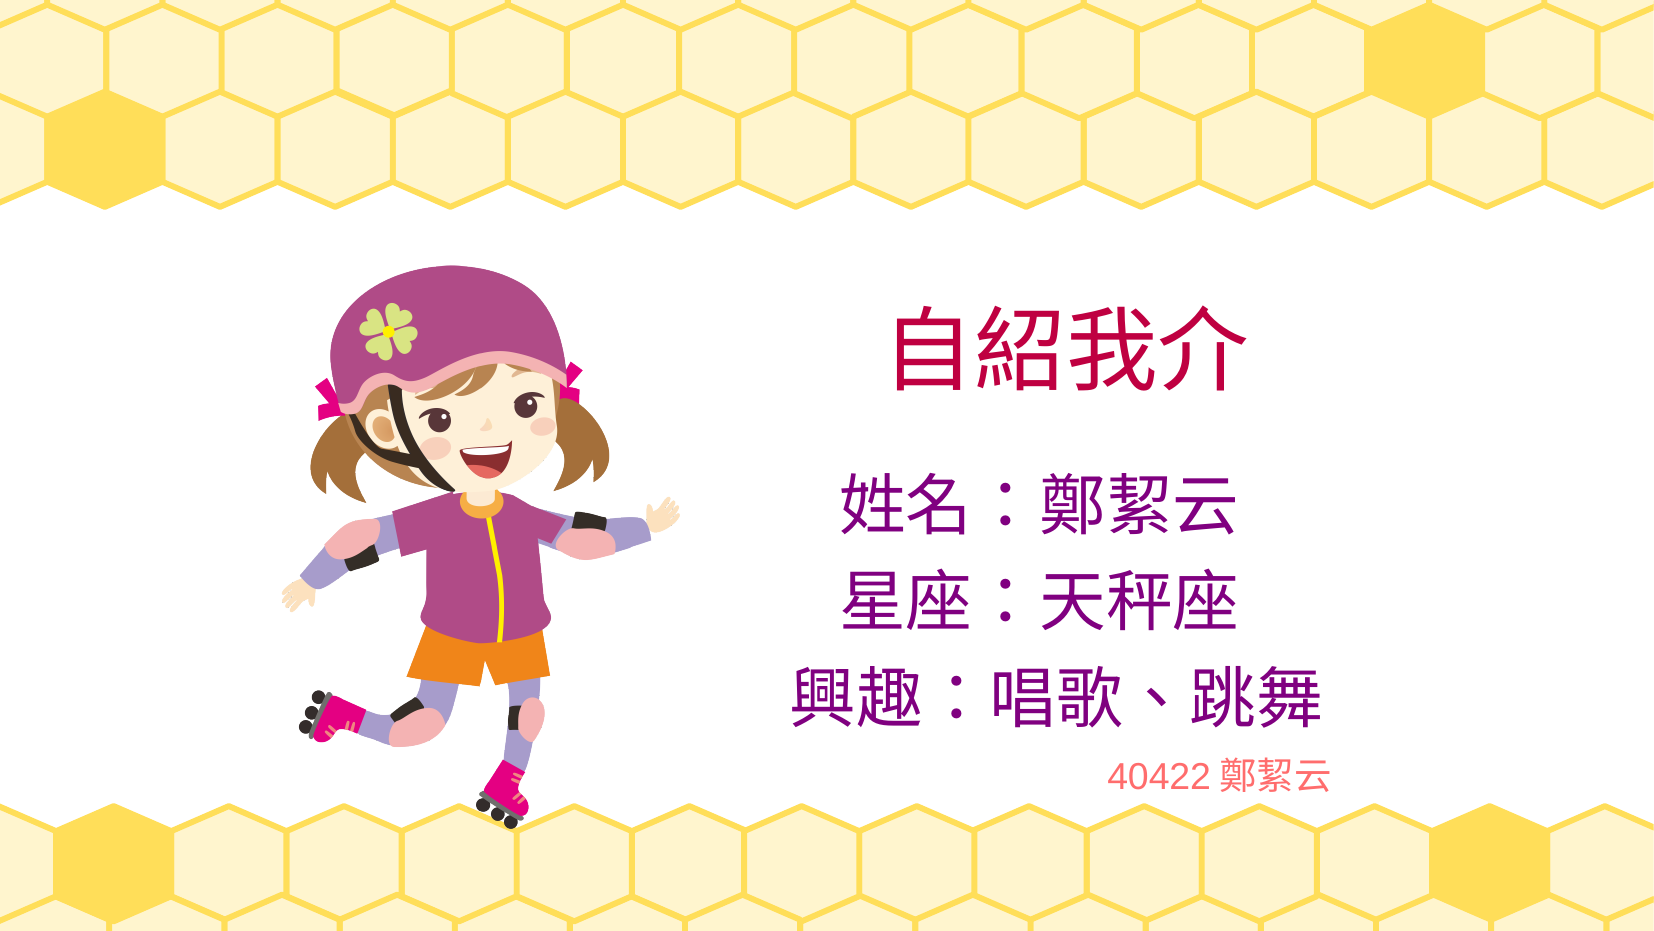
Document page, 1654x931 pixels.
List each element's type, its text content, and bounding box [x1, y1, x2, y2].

picture [281, 265, 680, 829]
text_box 40422鄭絜云 [1092, 738, 1359, 803]
text_box 自紹我介 [868, 269, 1300, 384]
subtitle 姓名：鄭絜云 星座：天秤座 興趣：唱歌、跳舞 [295, 411, 1654, 857]
